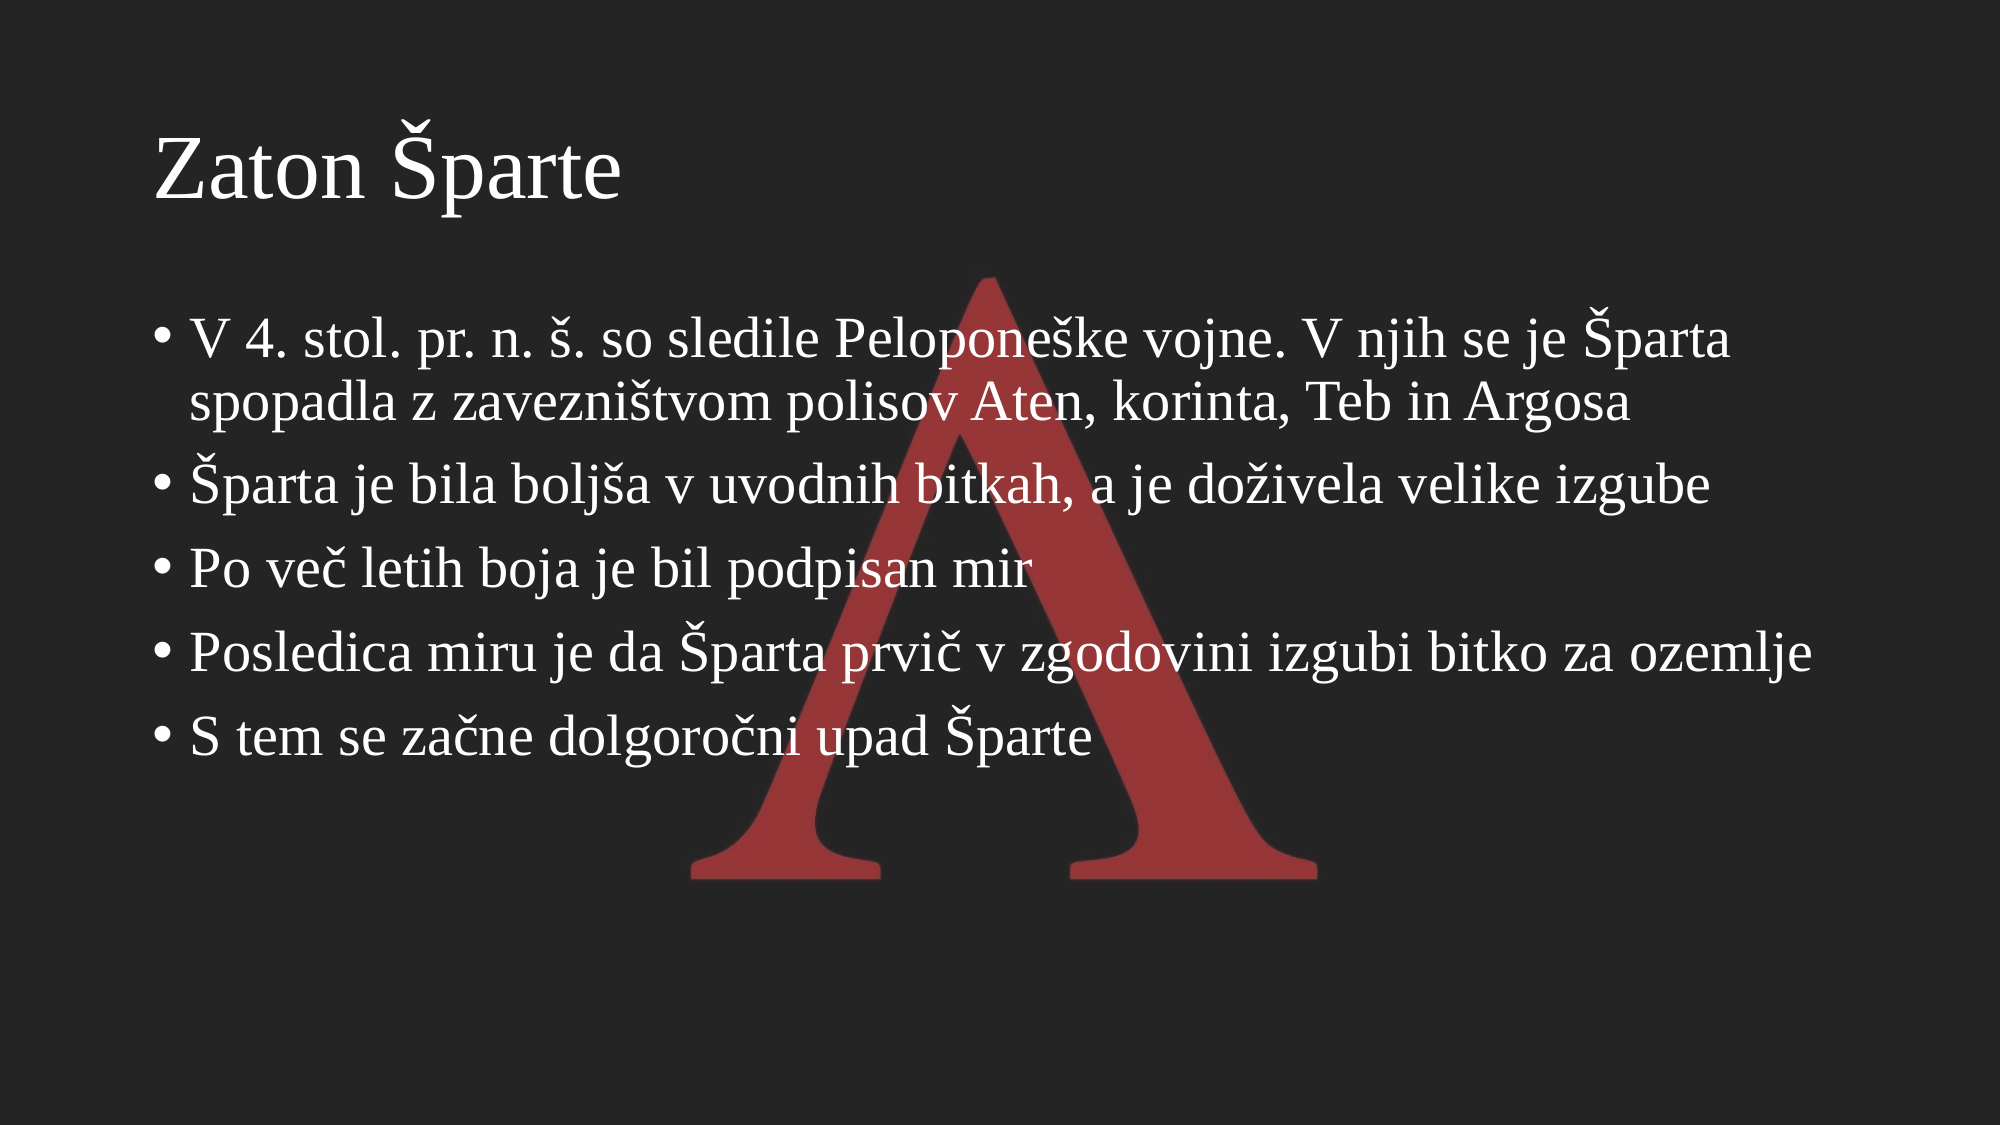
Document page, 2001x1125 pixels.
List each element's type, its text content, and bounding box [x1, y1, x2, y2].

title Zaton Šparte [137, 59, 1863, 278]
list V 4. stol. pr. n. š. so sledile Peloponeške vojne. V njih se je Šparta spopadla z zavezništvom polisov Aten, korinta, Teb in Argosa Šparta je bila boljša v uvodnih bitkah, a je doživela velike izgube Po več letih boja je bil podpisan mir Posledica miru je da Šparta prvič v zgodovini izgubi bitko za ozemlje S tem se začne dolgoročni upad Šparte [137, 299, 1863, 1014]
